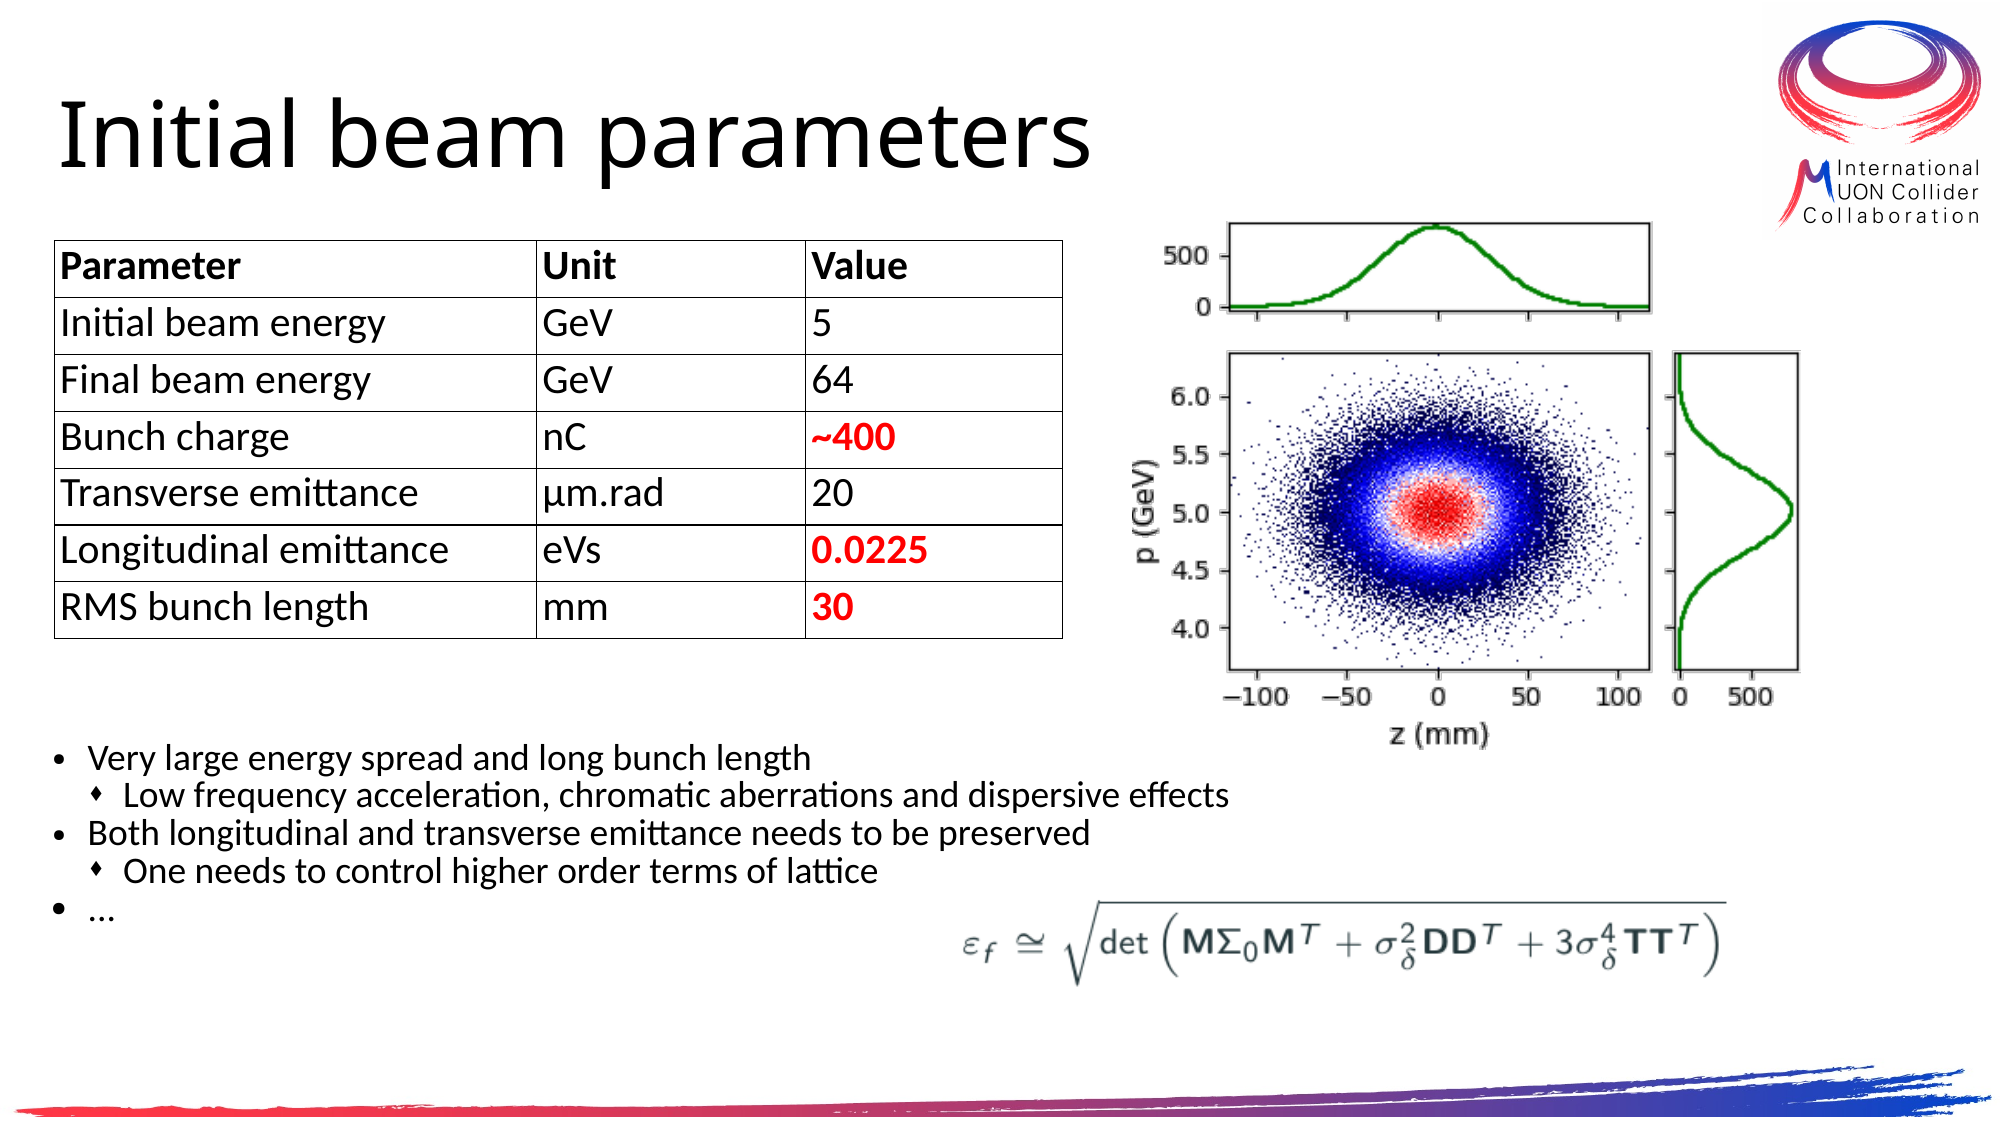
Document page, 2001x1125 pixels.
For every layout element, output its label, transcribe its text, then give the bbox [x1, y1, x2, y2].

table_cell RMS bunch length [55, 582, 536, 638]
table_header Value [806, 241, 1062, 297]
table_cell Longitudinal emittance [55, 526, 536, 581]
picture [0, 1058, 2000, 1117]
table_cell eVs [537, 526, 805, 581]
text_box Very large energy spread and long bunch length Low frequency acceleration, chromatic aberrations and dispersive effects Both longitudinal and transverse emittance needs to be preserved One needs to control higher order terms of lattice ... [37, 734, 1801, 1014]
table_cell GeV [537, 355, 805, 411]
table_cell Final beam energy [55, 355, 536, 411]
table_cell 20 [806, 469, 1062, 524]
table_cell Initial beam energy [55, 298, 536, 354]
table_cell GeV [537, 298, 805, 354]
table_cell 64 [806, 355, 1062, 411]
table_cell 0.0225 [806, 526, 1062, 581]
table_cell μm.rad [537, 469, 805, 524]
table_cell 5 [806, 298, 1062, 354]
table_header Parameter [55, 241, 536, 297]
picture [939, 899, 1876, 1013]
table_cell Transverse emittance [55, 469, 536, 524]
picture [1132, 2, 2000, 734]
table_cell 30 [806, 582, 1062, 638]
table_cell mm [537, 582, 805, 638]
title Initial beam parameters [43, 20, 1735, 255]
table_header Unit [537, 241, 805, 297]
table_cell nC [537, 412, 805, 468]
table_cell ~400 [806, 412, 1062, 468]
table_cell Bunch charge [55, 412, 536, 468]
